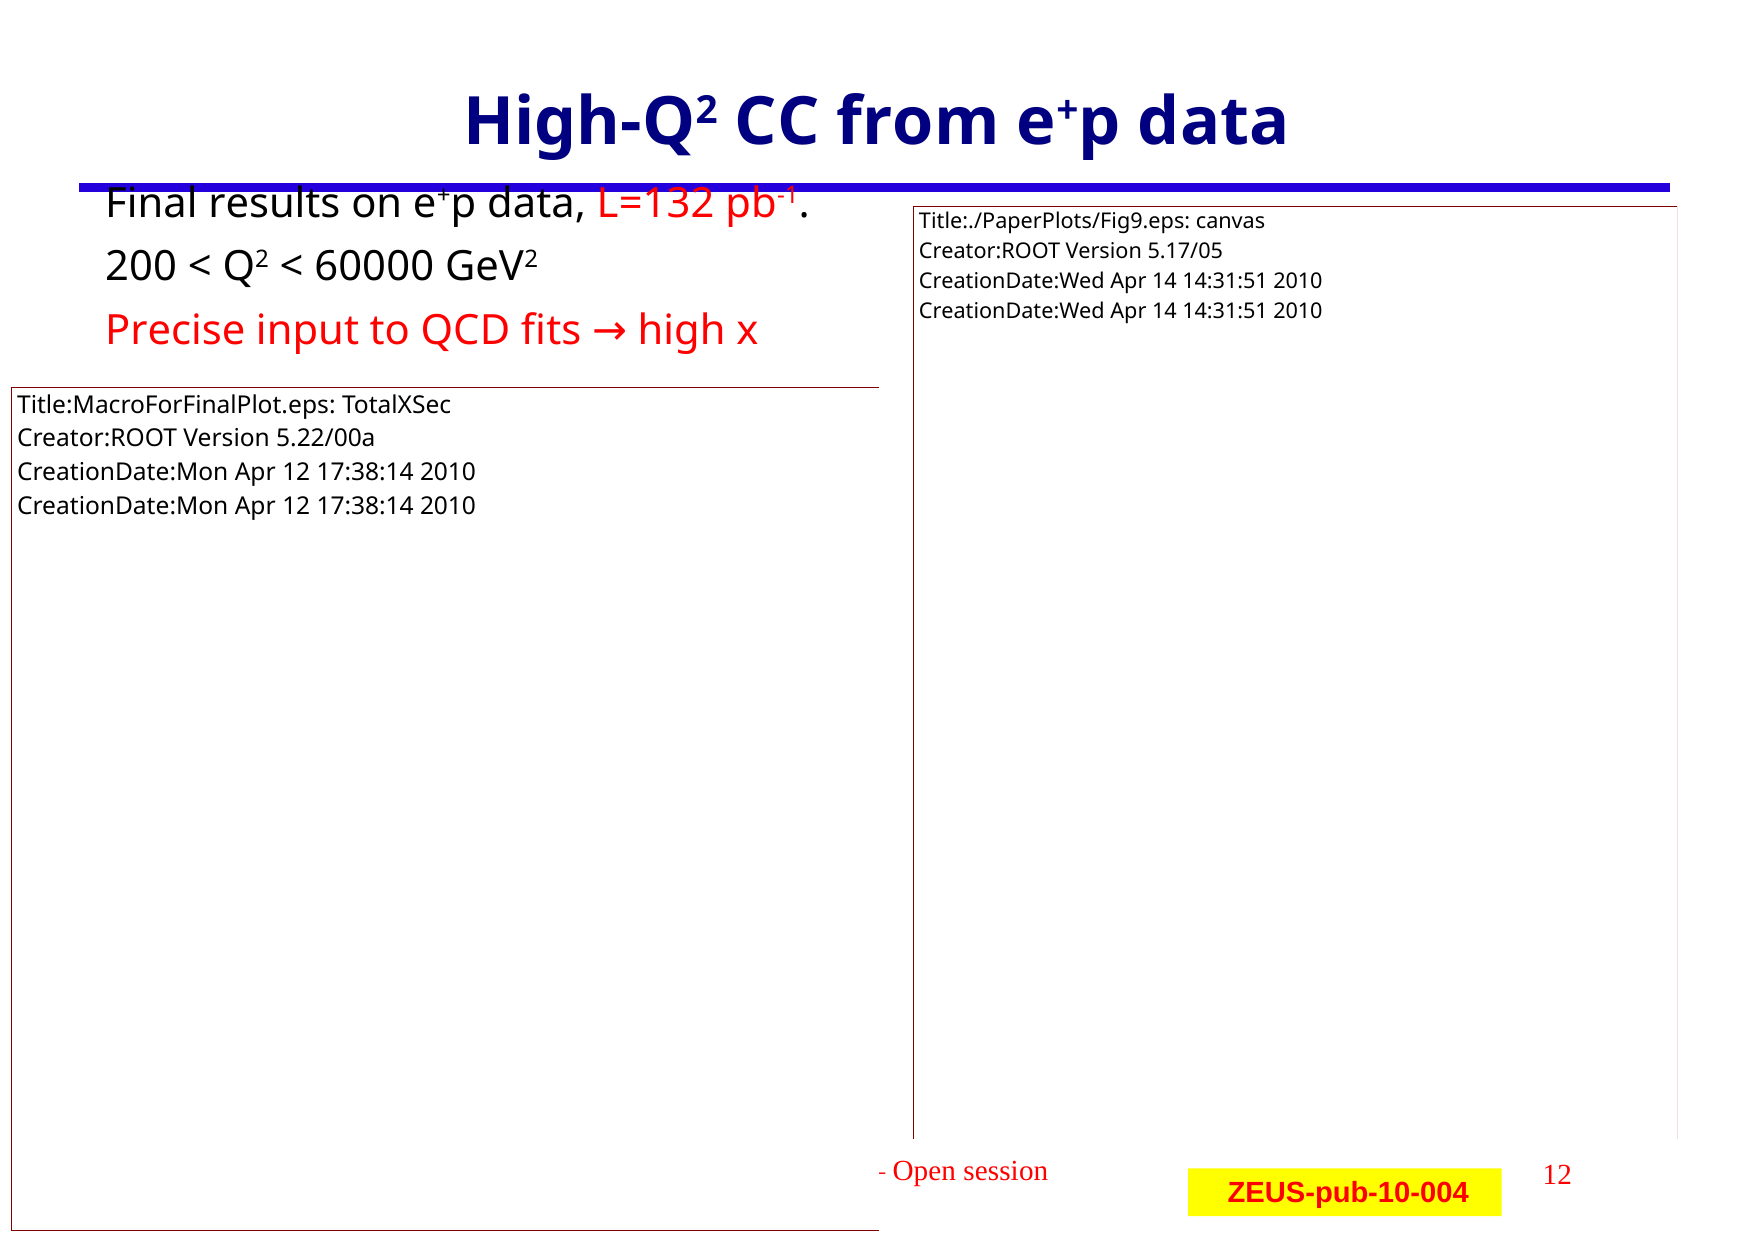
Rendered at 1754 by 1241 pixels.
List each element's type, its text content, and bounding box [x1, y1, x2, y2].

title High-Q2 CC from e+p data [87, 49, 1666, 188]
text_box ZEUS-pub-10-004 [1188, 1168, 1502, 1217]
picture [912, 204, 1678, 1139]
picture [9, 385, 879, 1231]
list Final results on e+p data, L=132 pb-1. 200 < Q2 < 60000 GeV2 Precise input to QCD fits → high x [87, 189, 1666, 1009]
